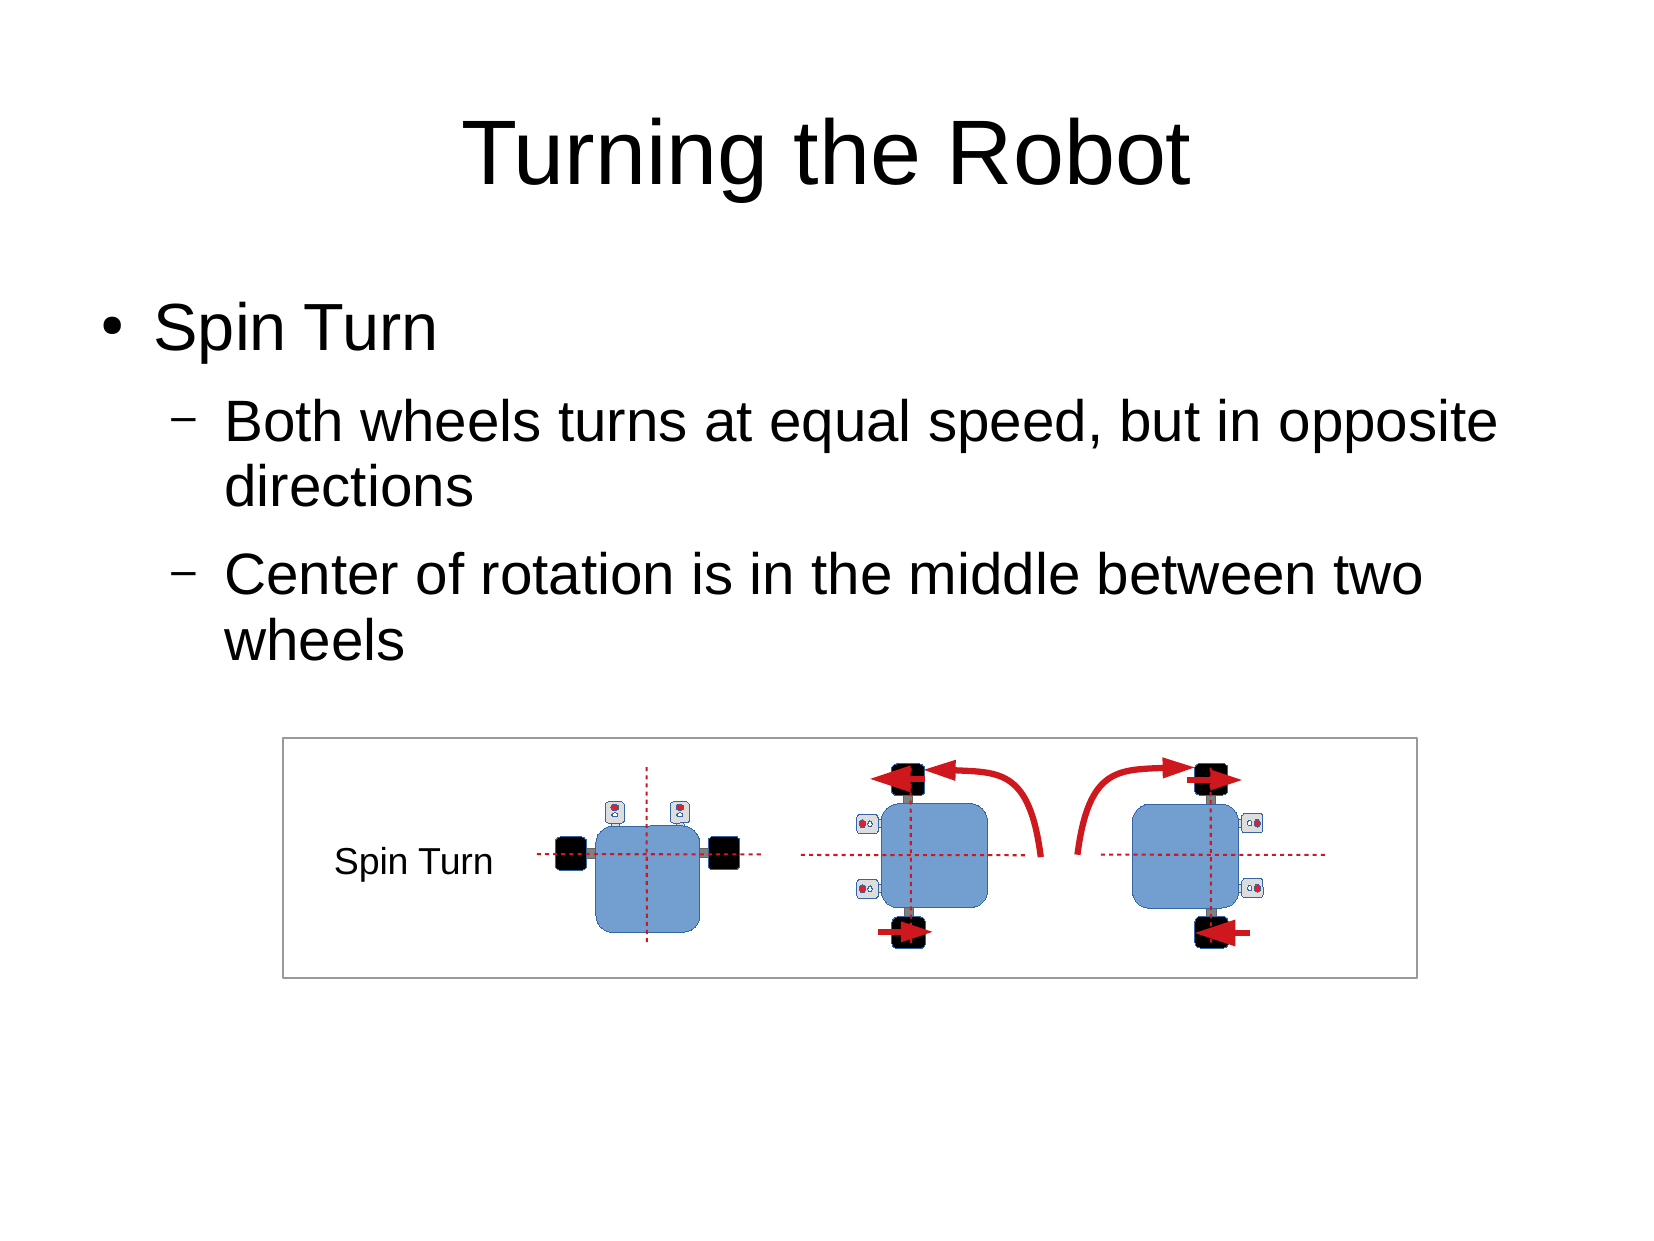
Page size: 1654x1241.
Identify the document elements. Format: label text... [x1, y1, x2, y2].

text_box [891, 763, 925, 776]
text_box [1194, 763, 1228, 777]
text_box [1132, 783, 1264, 932]
list Spin Turn Both wheels turns at equal speed, but in opposite directions Center of rotation is in the middle between two wheels [82, 290, 1571, 1010]
text_box Spin Turn [318, 832, 509, 890]
title Turning the Robot [82, 49, 1571, 257]
text_box [555, 801, 740, 933]
text_box [891, 935, 926, 949]
text_box [1194, 934, 1228, 949]
text_box [856, 782, 988, 929]
